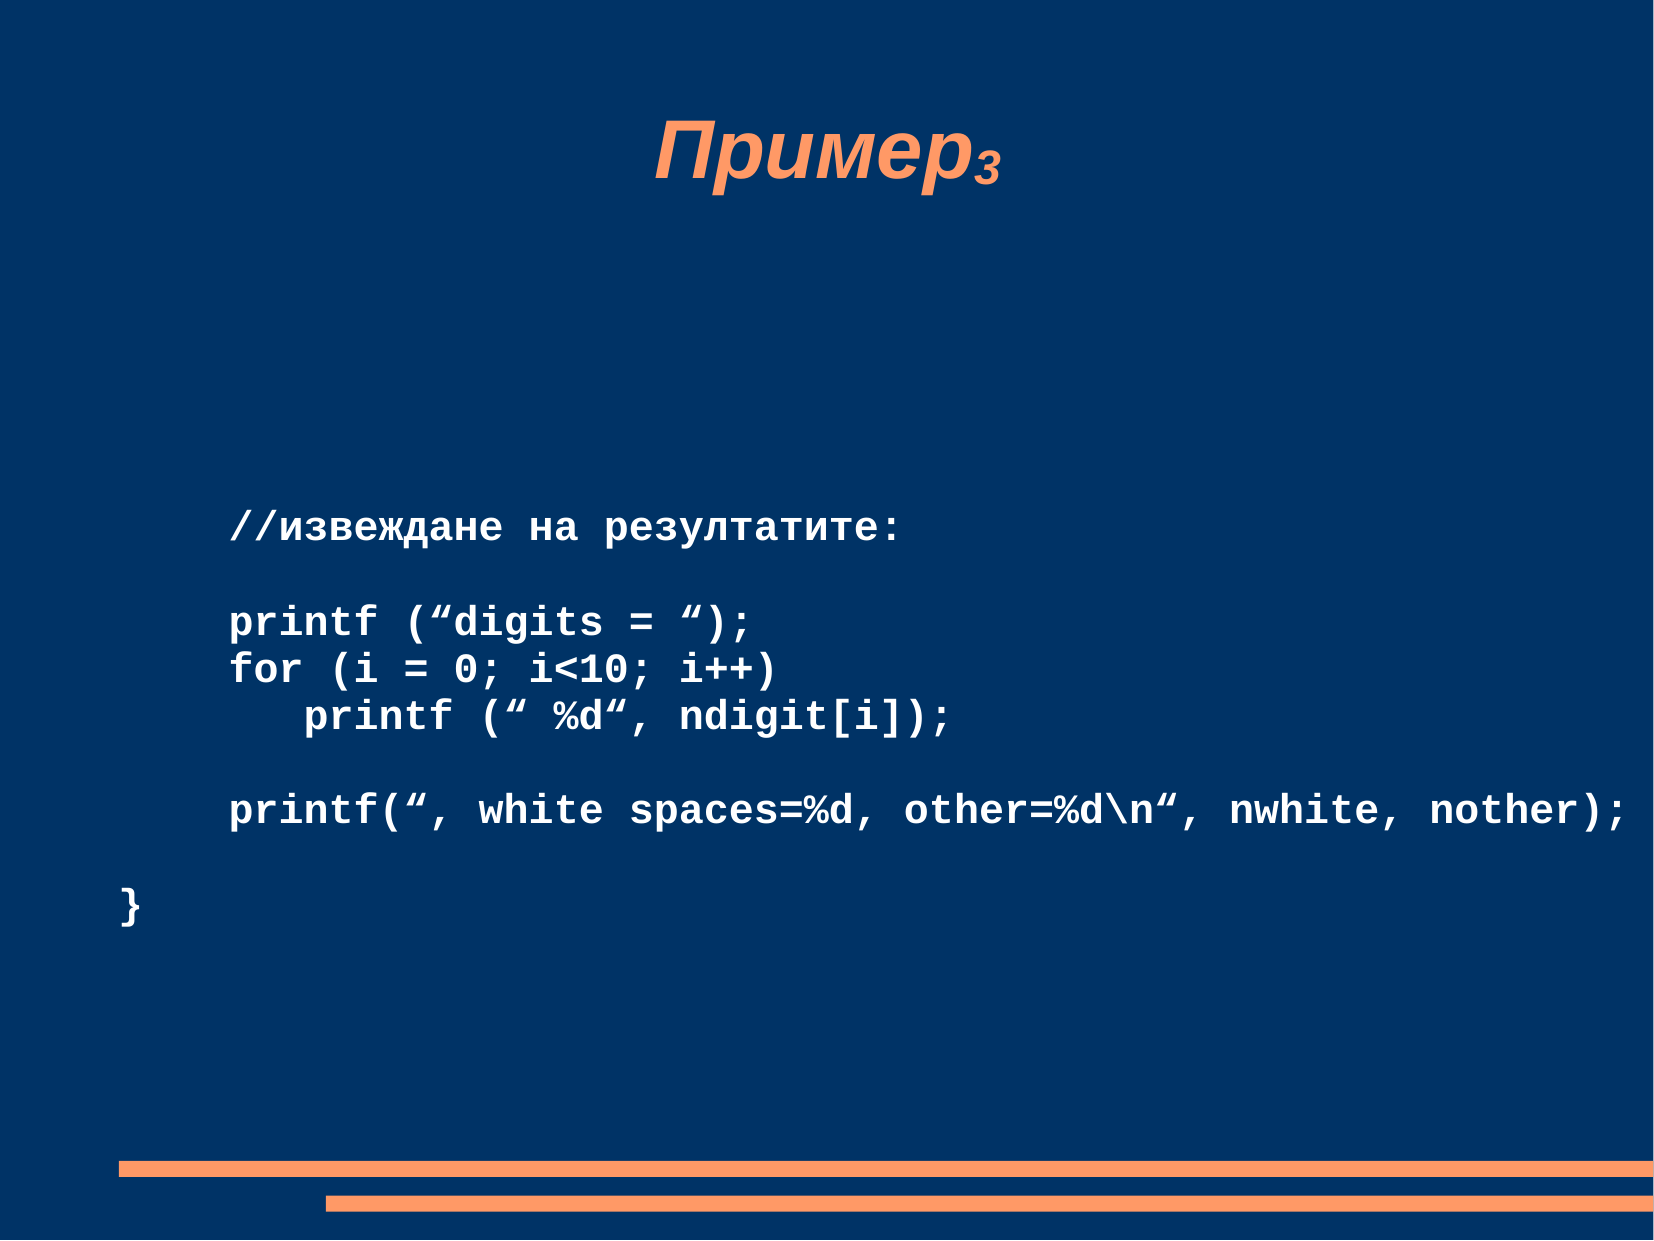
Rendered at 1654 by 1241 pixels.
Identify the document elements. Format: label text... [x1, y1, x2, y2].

text_box //извеждане на резултатите: printf (“digits = “); for (i = 0; i<10; i++) printf (“ %d“, ndigit[i]); printf(“, white spaces=%d, other=%d\n“, nwhite, nother); } [118, 455, 1654, 934]
title Пример3 [121, 53, 1534, 247]
